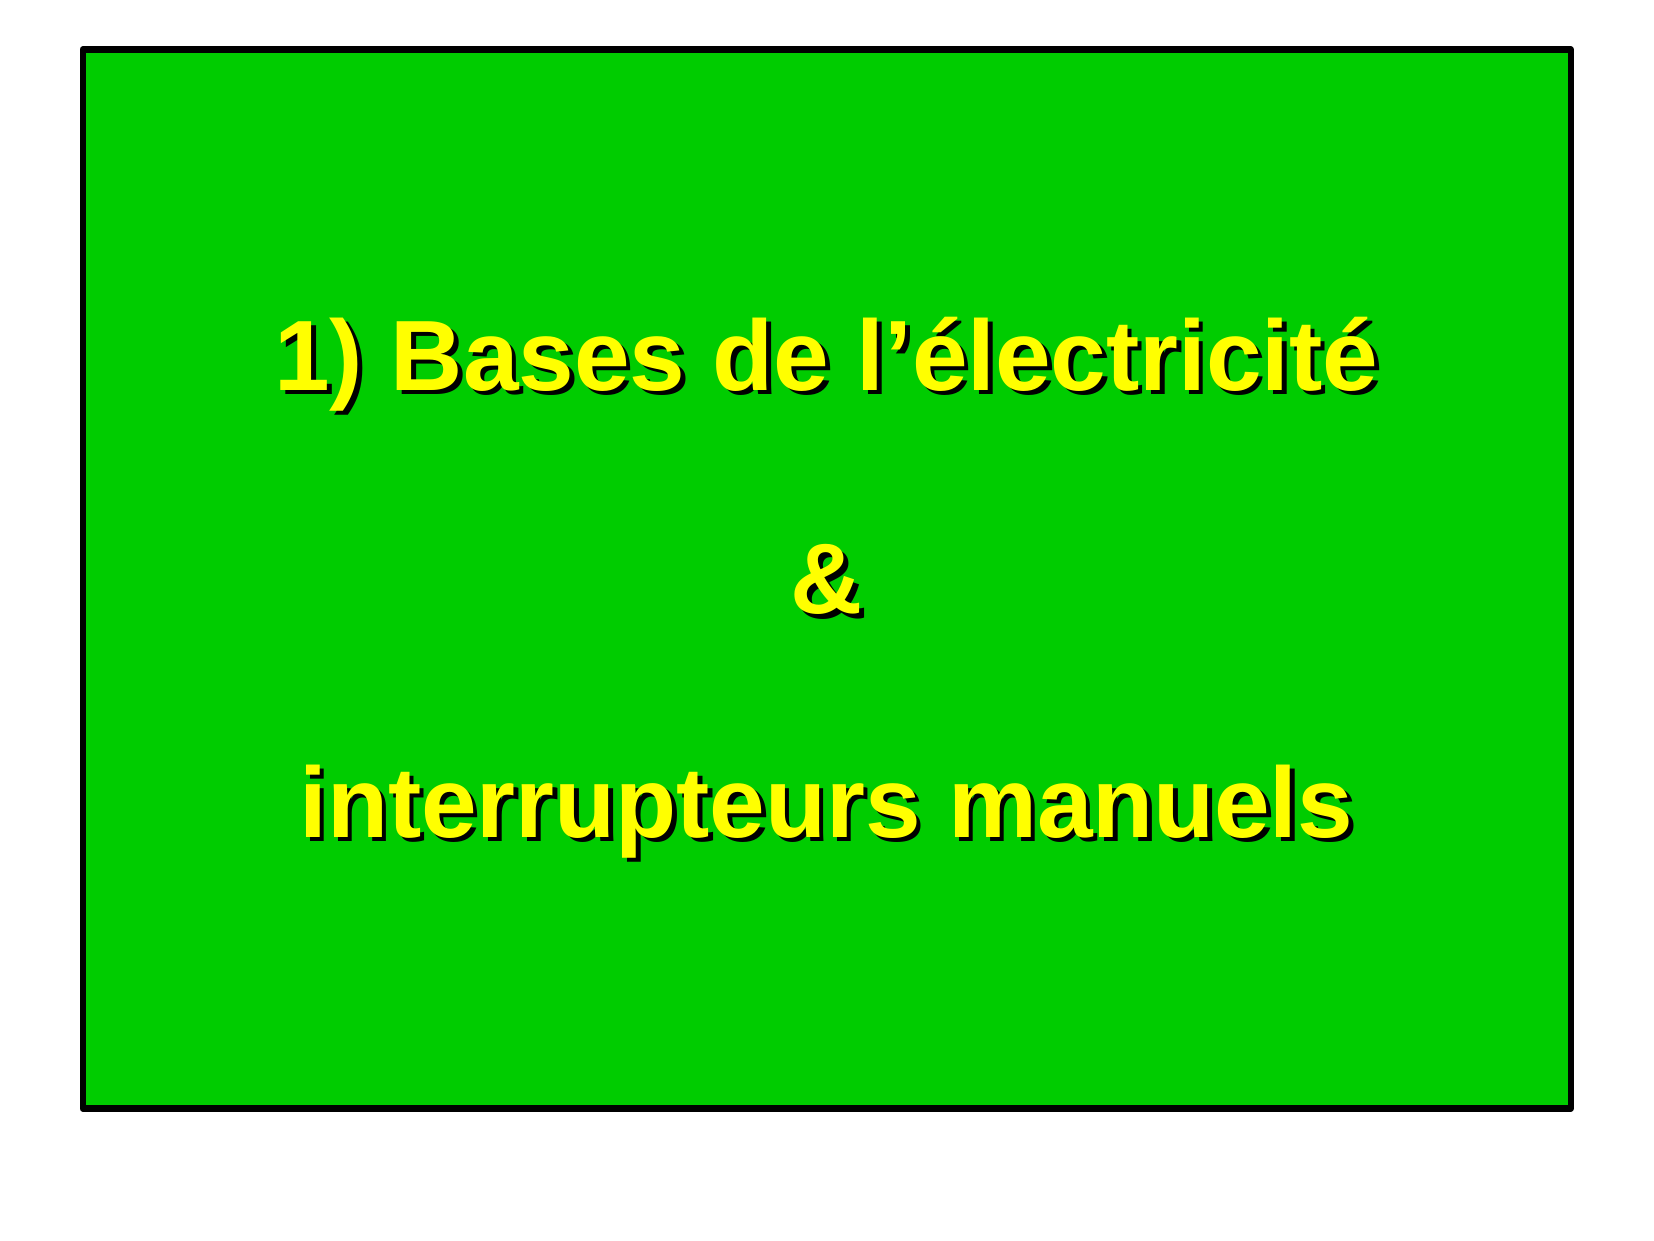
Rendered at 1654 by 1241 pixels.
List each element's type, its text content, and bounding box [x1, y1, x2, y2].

subtitle 1) Bases de l’électricité & interrupteurs manuels [82, 49, 1571, 1109]
